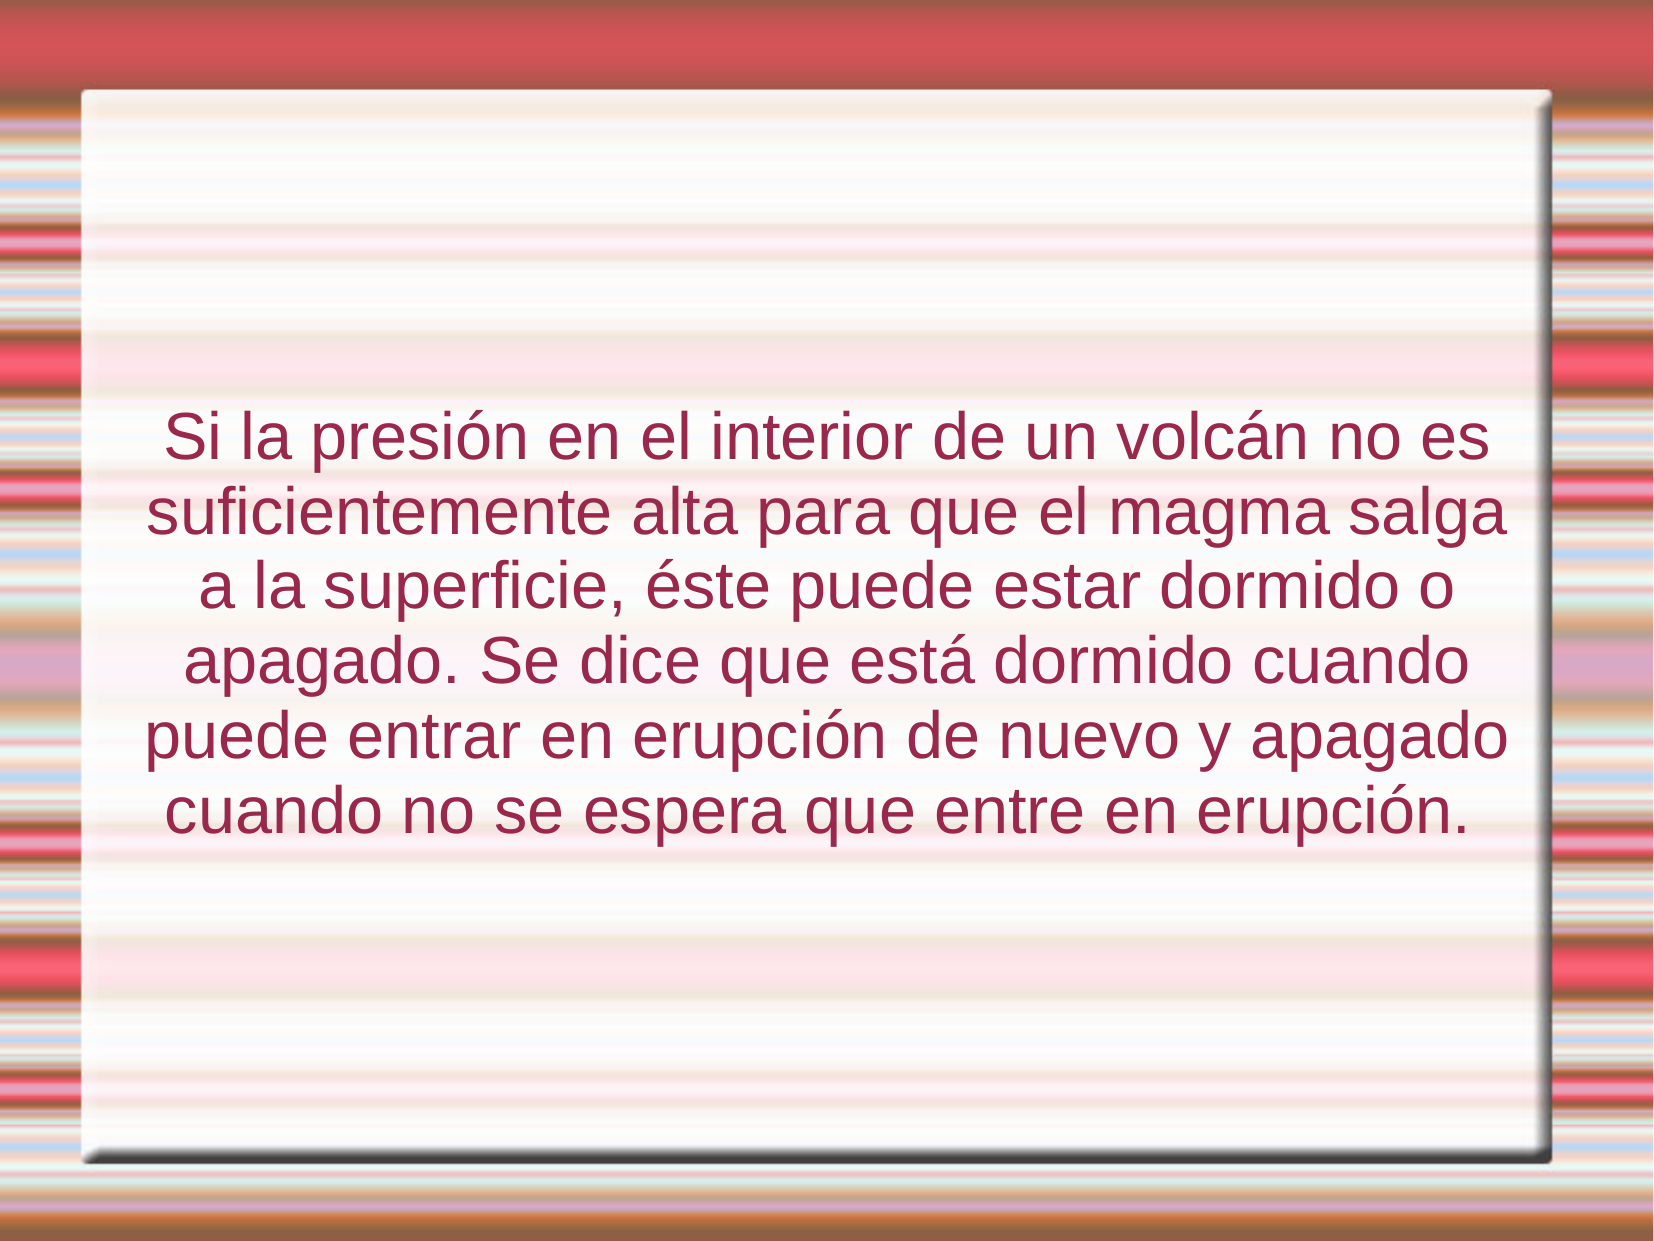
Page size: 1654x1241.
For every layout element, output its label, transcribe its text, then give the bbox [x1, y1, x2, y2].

subtitle Si la presión en el interior de un volcán no es suficientemente alta para que el magma salga a la superficie, éste puede estar dormido o apagado. Se dice que está dormido cuando puede entrar en erupción de nuevo y apagado cuando no se espera que entre en erupción. [121, 122, 1534, 1125]
picture [0, 0, 1654, 1241]
